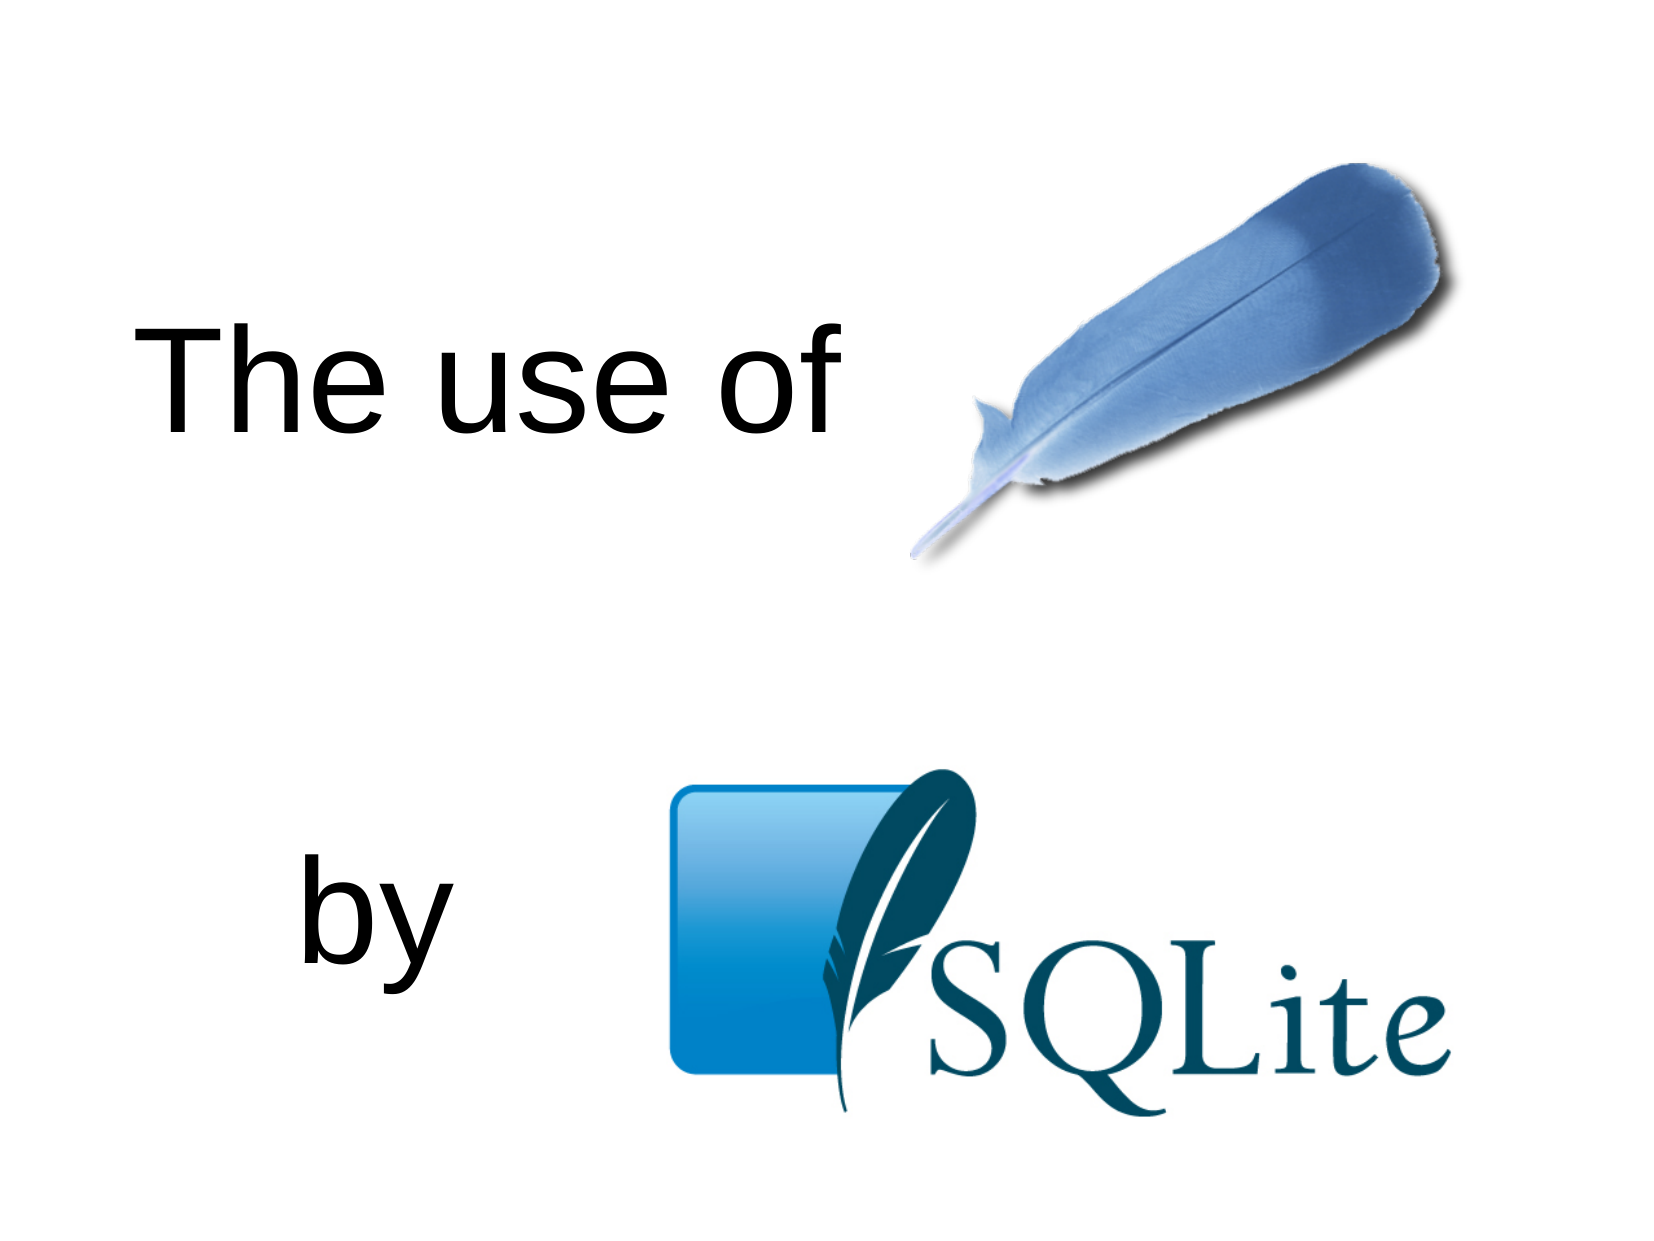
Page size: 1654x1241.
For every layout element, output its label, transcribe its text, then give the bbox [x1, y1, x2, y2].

picture [656, 755, 1465, 1131]
text_box The use of [117, 289, 857, 472]
text_box by [281, 820, 470, 1003]
picture [856, 25, 1520, 690]
